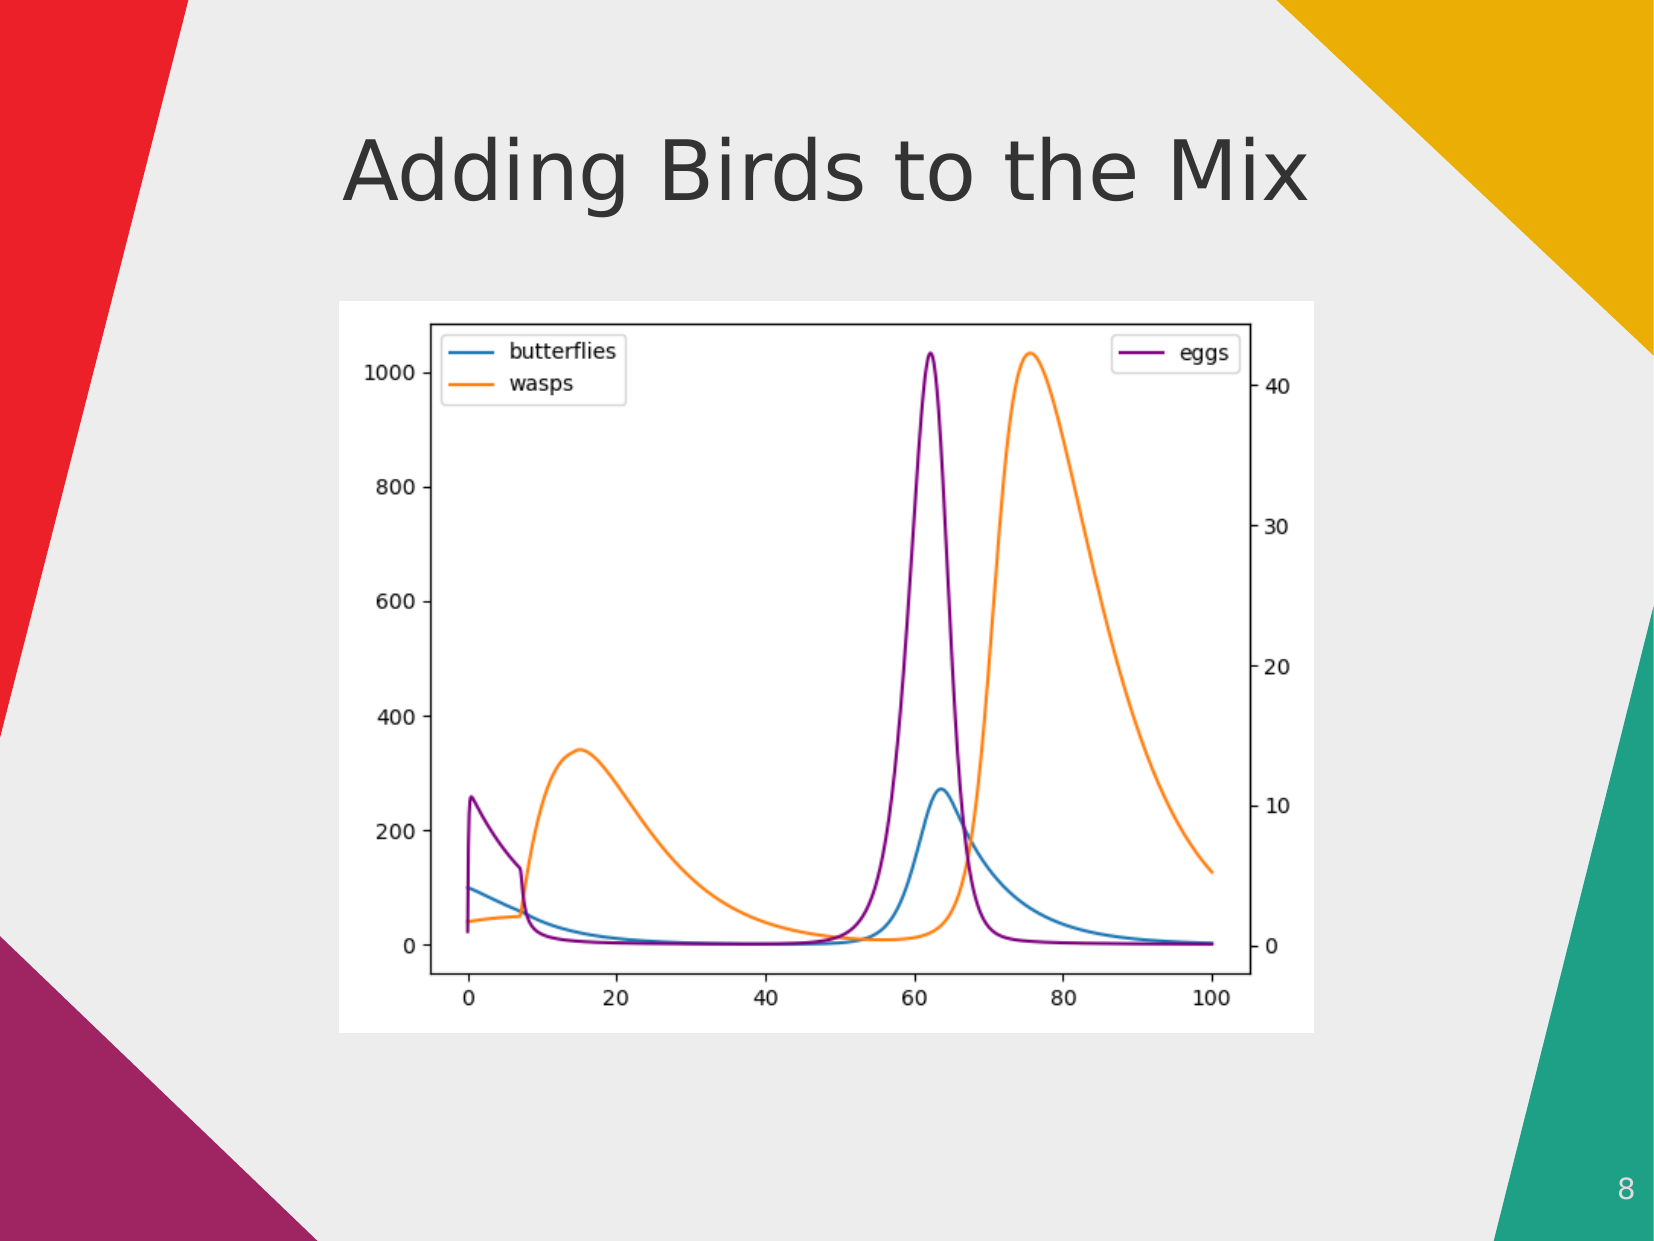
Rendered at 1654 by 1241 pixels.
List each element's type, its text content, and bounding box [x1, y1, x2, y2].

title Adding Birds to the Mix [114, 73, 1539, 271]
picture [339, 301, 1314, 1033]
